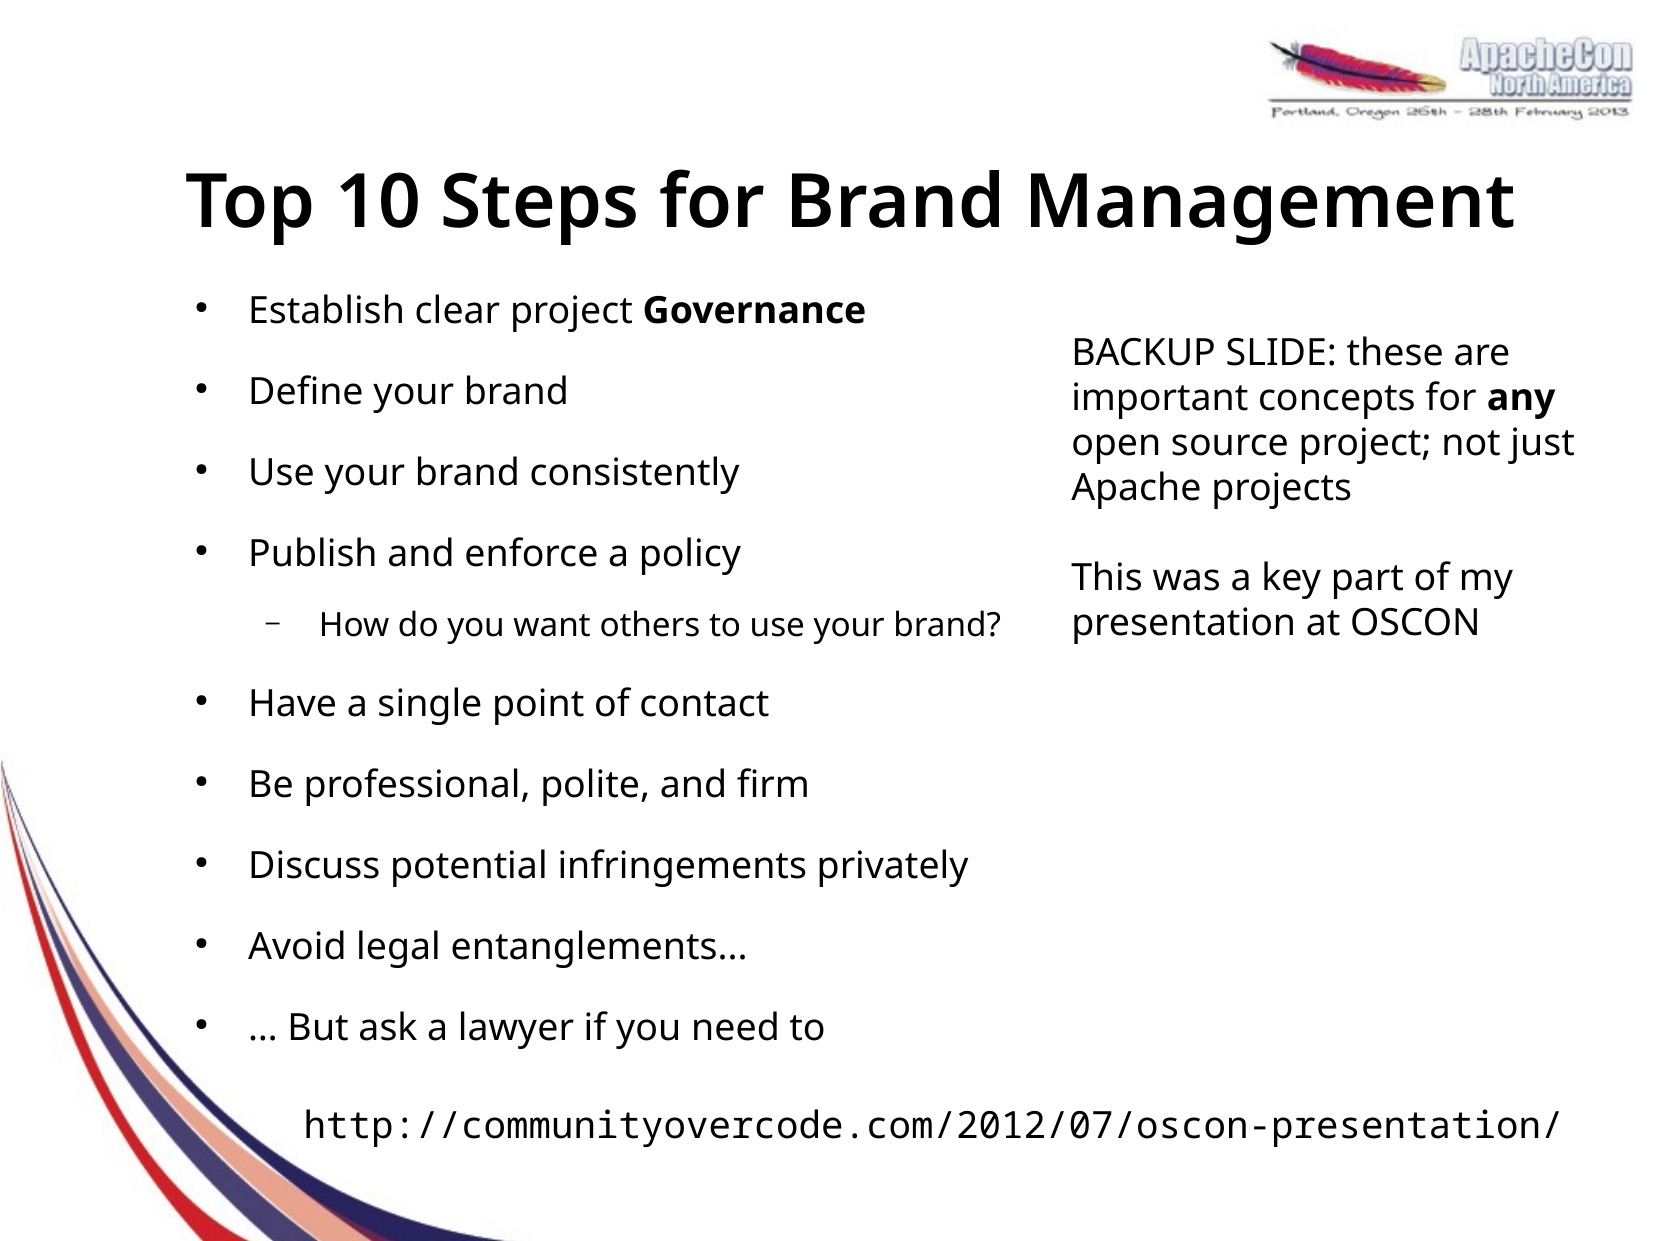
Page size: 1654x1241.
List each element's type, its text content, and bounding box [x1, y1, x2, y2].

text_box http://communityovercode.com/2012/07/oscon-presentation/ [295, 1092, 1573, 1155]
picture [0, 0, 1654, 1241]
text_box BACKUP SLIDE: these are important concepts for any open source project; not just Apache projects This was a key part of my presentation at OSCON [1062, 319, 1595, 652]
list Establish clear project Governance Define your brand Use your brand consistently Publish and enforce a policy How do you want others to use your brand? Have a single point of contact Be professional, polite, and firm Discuss potential infringements privately Avoid legal entanglements... … But ask a lawyer if you need to [177, 283, 1536, 1052]
title Top 10 Steps for Brand Management [177, 141, 1536, 254]
